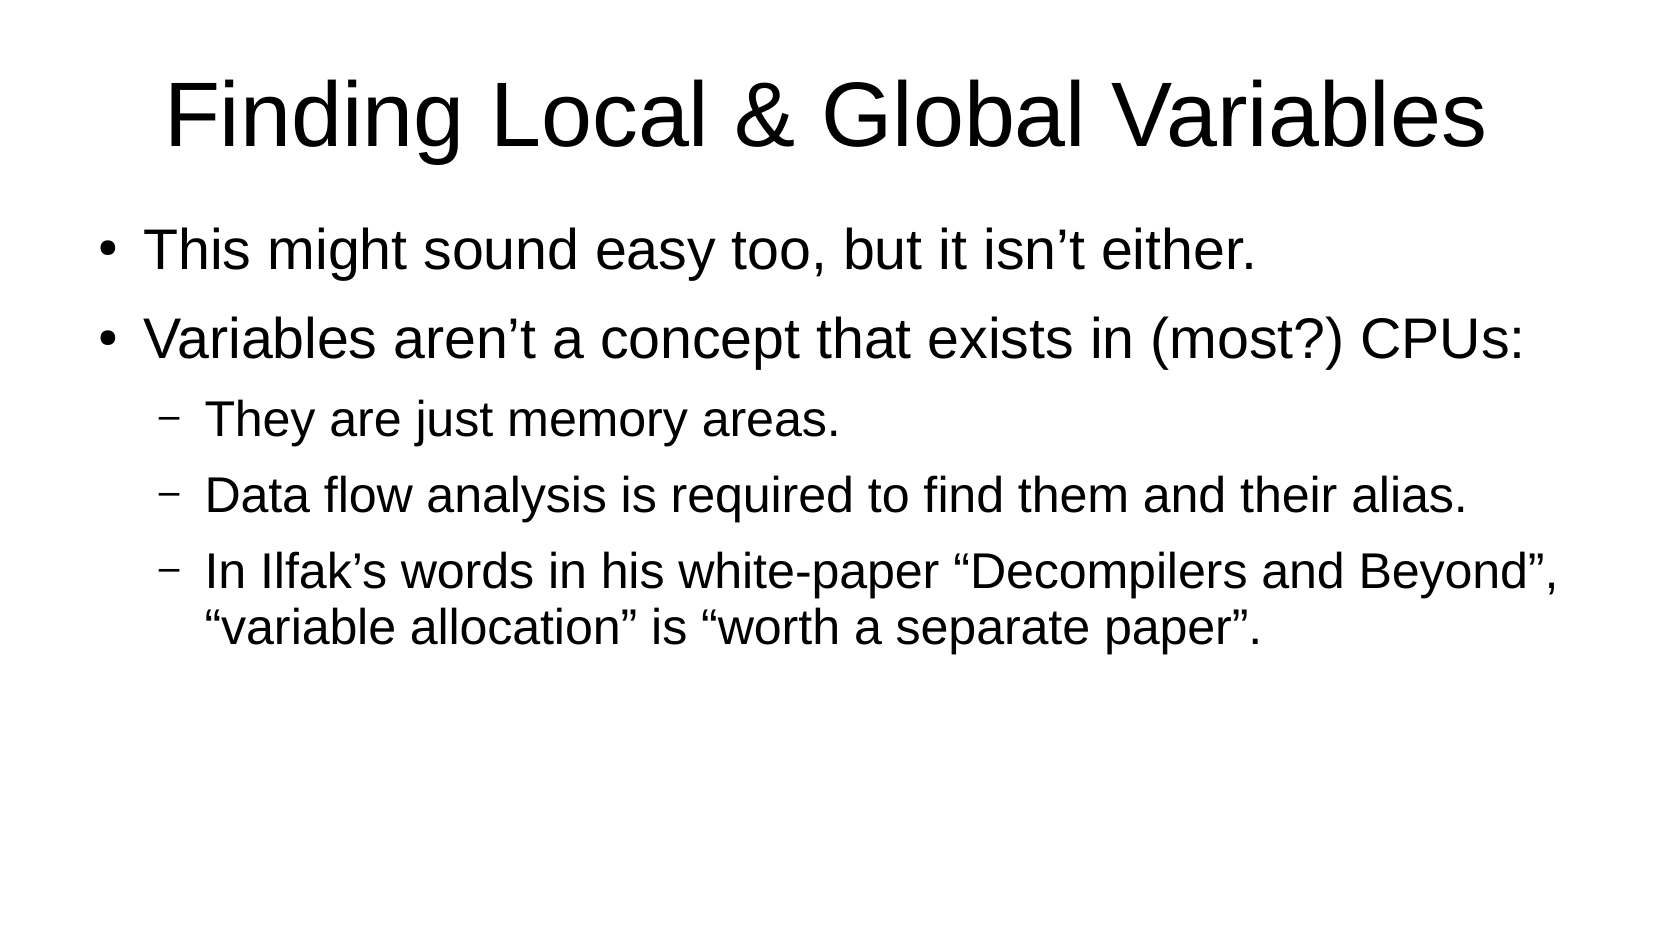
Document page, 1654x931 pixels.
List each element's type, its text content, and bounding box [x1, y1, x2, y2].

title Finding Local & Global Variables [82, 37, 1571, 193]
list This might sound easy too, but it isn’t either. Variables aren’t a concept that exists in (most?) CPUs: They are just memory areas. Data flow analysis is required to find them and their alias. In Ilfak’s words in his white-paper “Decompilers and Beyond”, “variable allocation” is “worth a separate paper”. [82, 217, 1571, 758]
